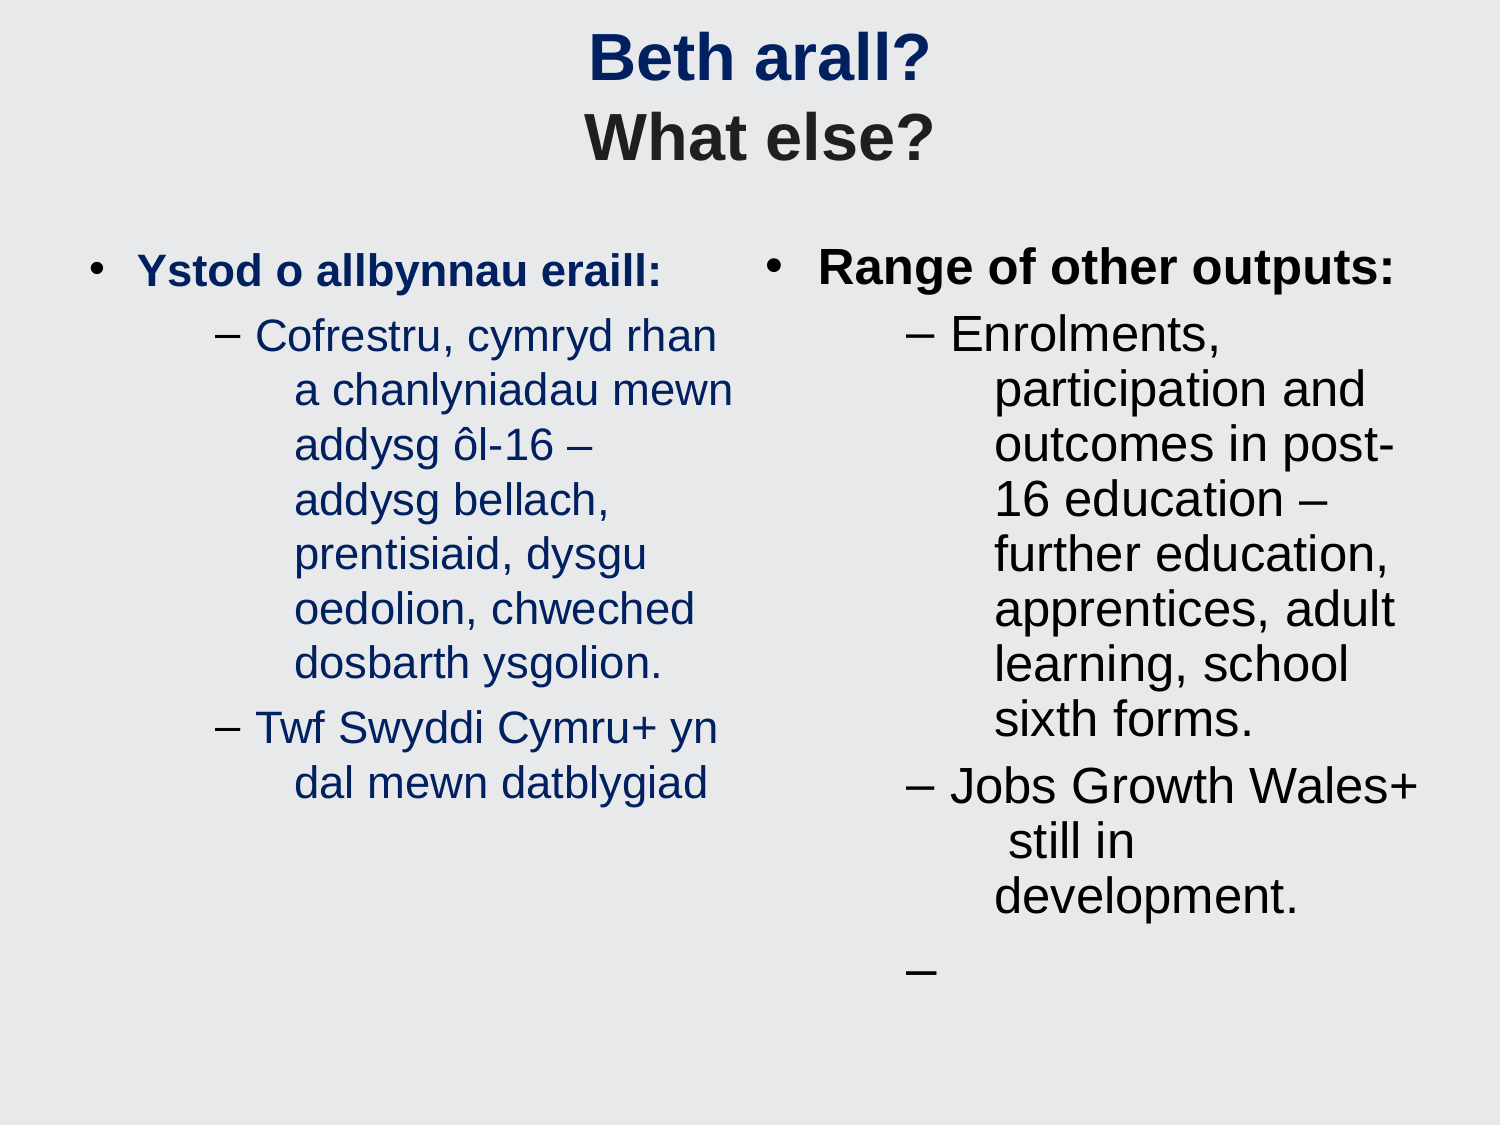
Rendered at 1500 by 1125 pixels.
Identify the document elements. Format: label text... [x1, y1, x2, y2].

text_box Ystod o allbynnau eraill: Cofrestru, cymryd rhan a chanlyniadau mewn addysg ôl-16 – addysg bellach, prentisiaid, dysgu oedolion, chweched dosbarth ysgolion. Twf Swyddi Cymru+ yn dal mewn datblygiad [74, 232, 750, 1058]
title Beth arall? What else? [74, 0, 1447, 188]
list Range of other outputs: Enrolments, participation and outcomes in post-16 education – further education, apprentices, adult learning, school sixth forms. Jobs Growth Wales+ still in development. [750, 233, 1447, 1051]
